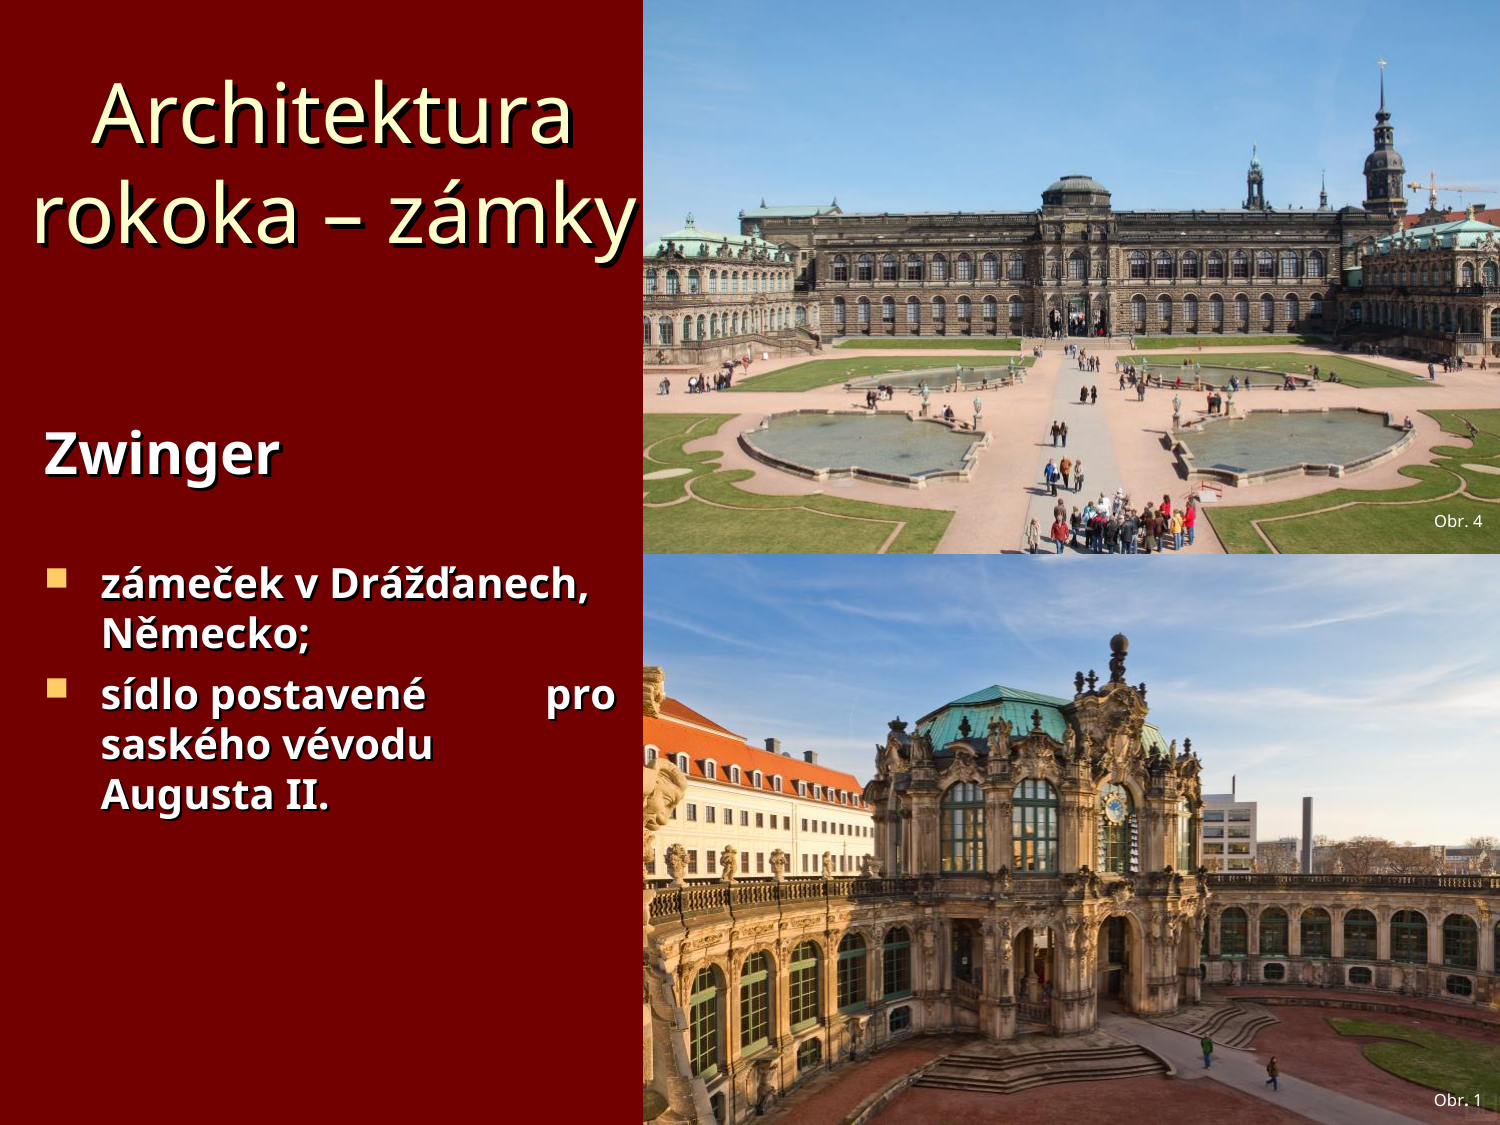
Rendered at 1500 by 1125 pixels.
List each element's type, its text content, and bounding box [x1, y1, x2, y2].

title Architektura rokoka – zámky [0, 52, 643, 268]
list Zwinger zámeček v Drážďanech, Německo; sídlo postavené pro saského vévodu Augusta II. [29, 408, 643, 1048]
text_box Obr. 1 [1419, 1081, 1498, 1118]
text_box [643, 0, 1500, 1125]
text_box Obr. 4 [1419, 502, 1498, 539]
